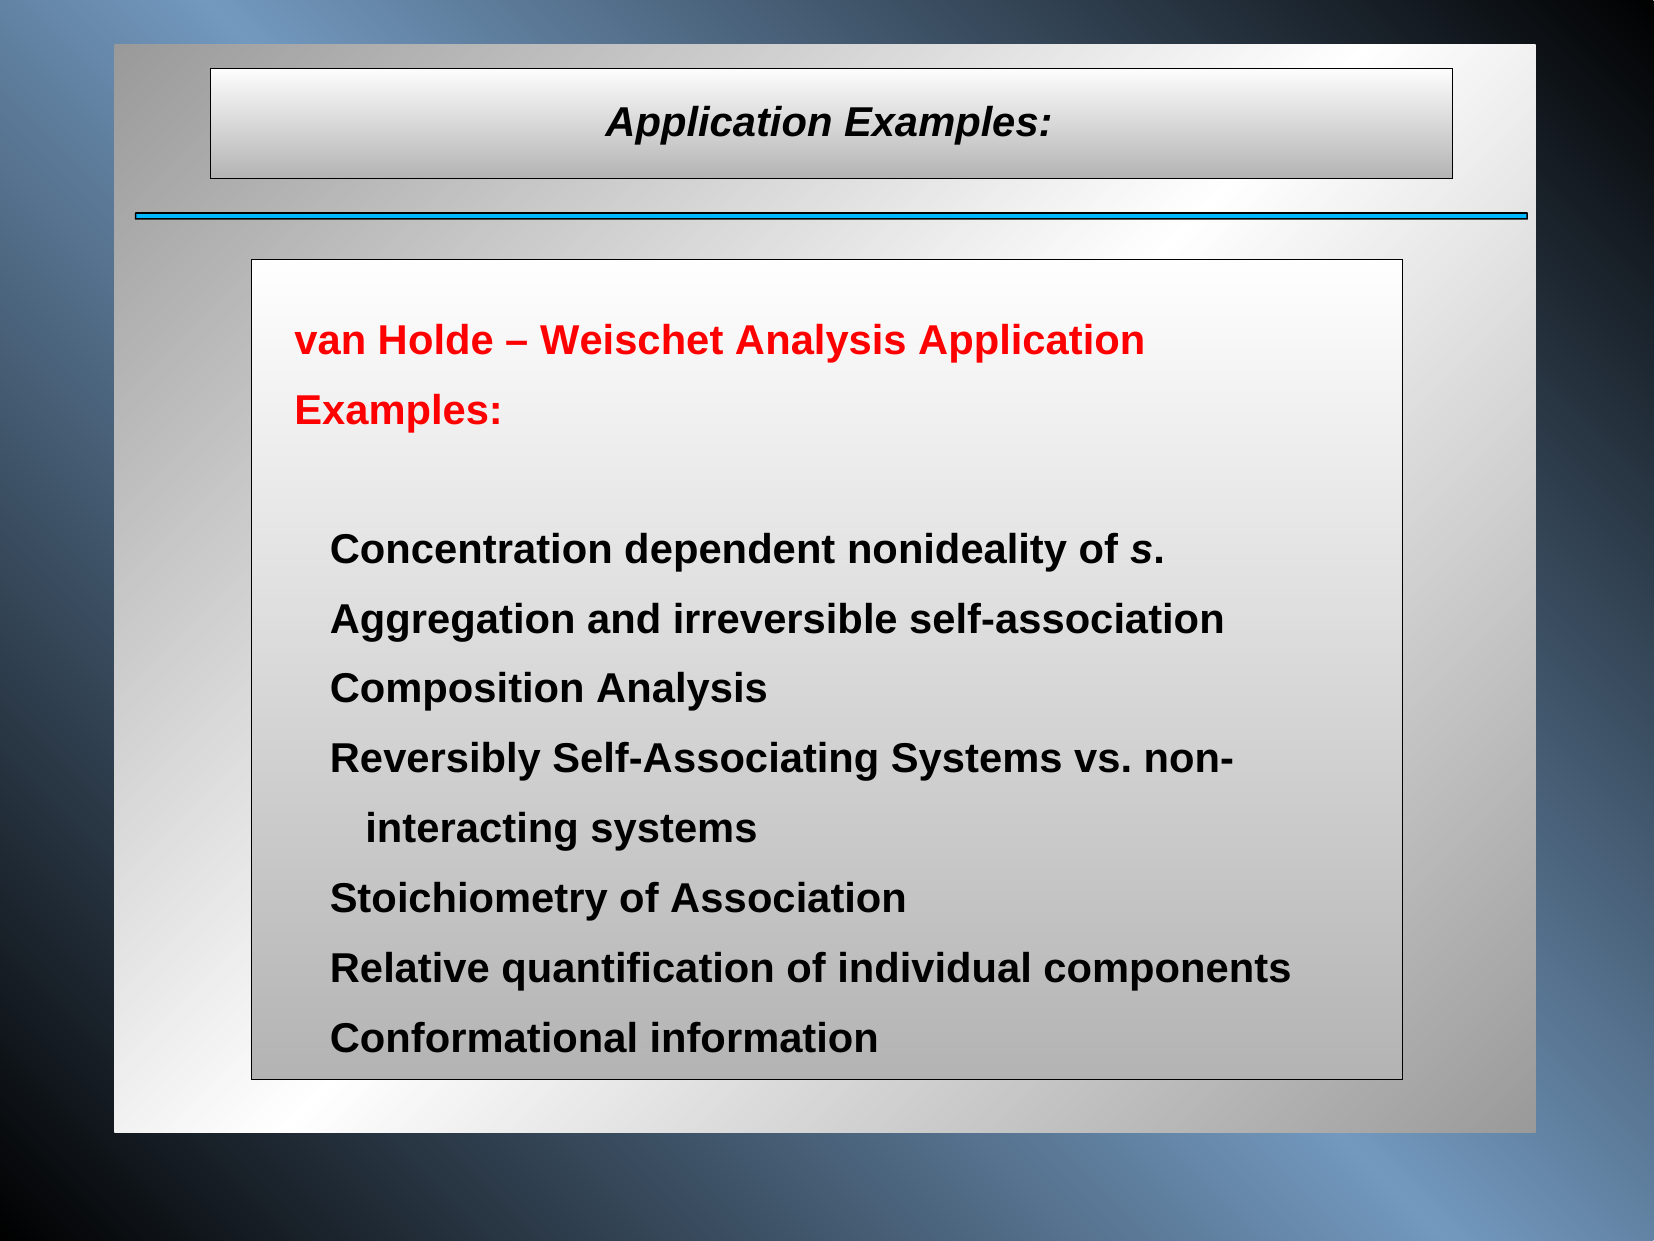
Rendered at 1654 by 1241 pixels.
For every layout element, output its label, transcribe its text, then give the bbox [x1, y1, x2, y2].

text_box van Holde – Weischet Analysis Application Examples: Concentration dependent nonideality of s. Aggregation and irreversible self-association Composition Analysis Reversibly Self-Associating Systems vs. non-interacting systems Stoichiometry of Association Relative quantification of individual components Conformational information [294, 293, 1360, 1038]
text_box [251, 259, 1403, 1080]
text_box Application Examples: [260, 98, 1398, 146]
text_box [210, 68, 1453, 179]
text_box [135, 213, 1528, 219]
